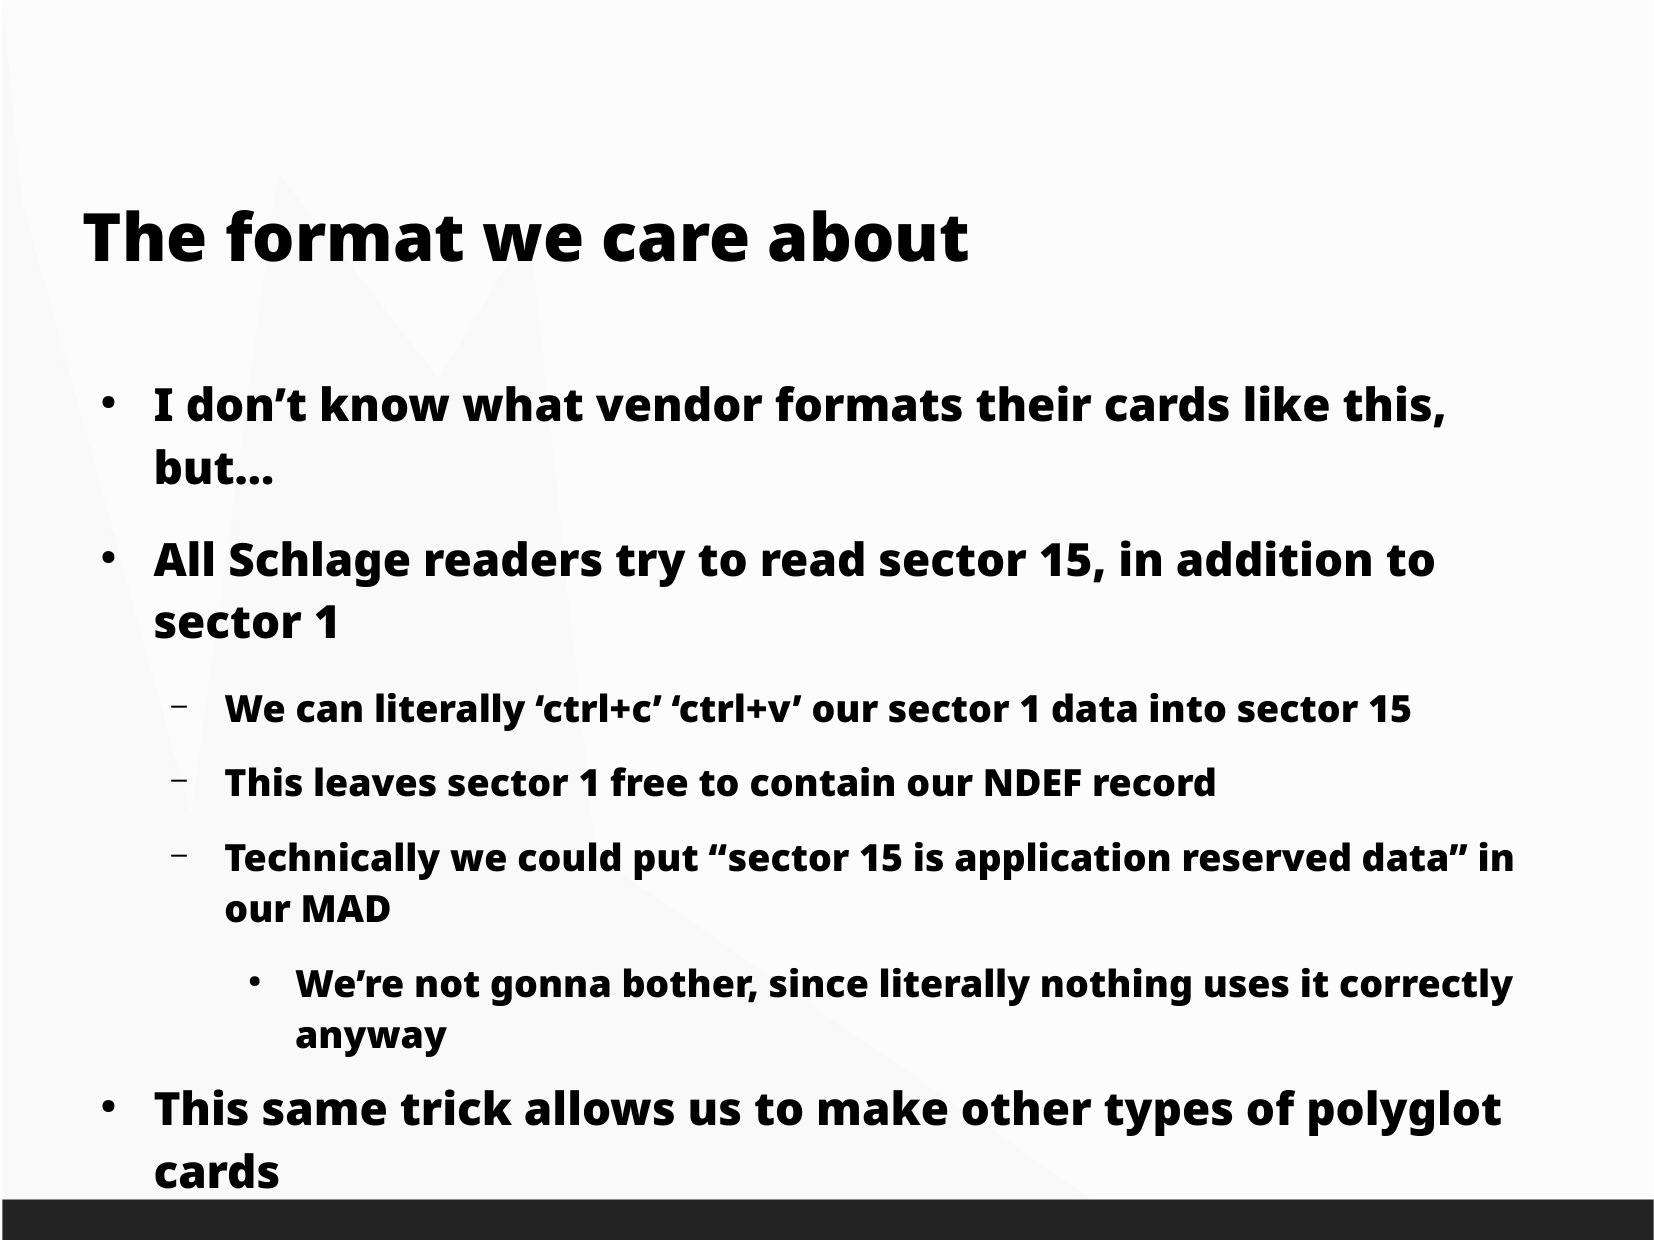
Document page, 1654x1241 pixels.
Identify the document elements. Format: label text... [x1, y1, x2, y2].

title The format we care about [82, 132, 1571, 340]
list I don’t know what vendor formats their cards like this, but… All Schlage readers try to read sector 15, in addition to sector 1 We can literally ‘ctrl+c’ ‘ctrl+v’ our sector 1 data into sector 15 This leaves sector 1 free to contain our NDEF record Technically we could put “sector 15 is application reserved data” in our MAD We’re not gonna bother, since literally nothing uses it correctly anyway This same trick allows us to make other types of polyglot cards Noah’s Elements+Tech ring Single card that works on my apartment’s door and at Tech Very handy for windier days in the winter; Works through gloves [82, 372, 1571, 1162]
picture [2, 0, 1654, 1241]
